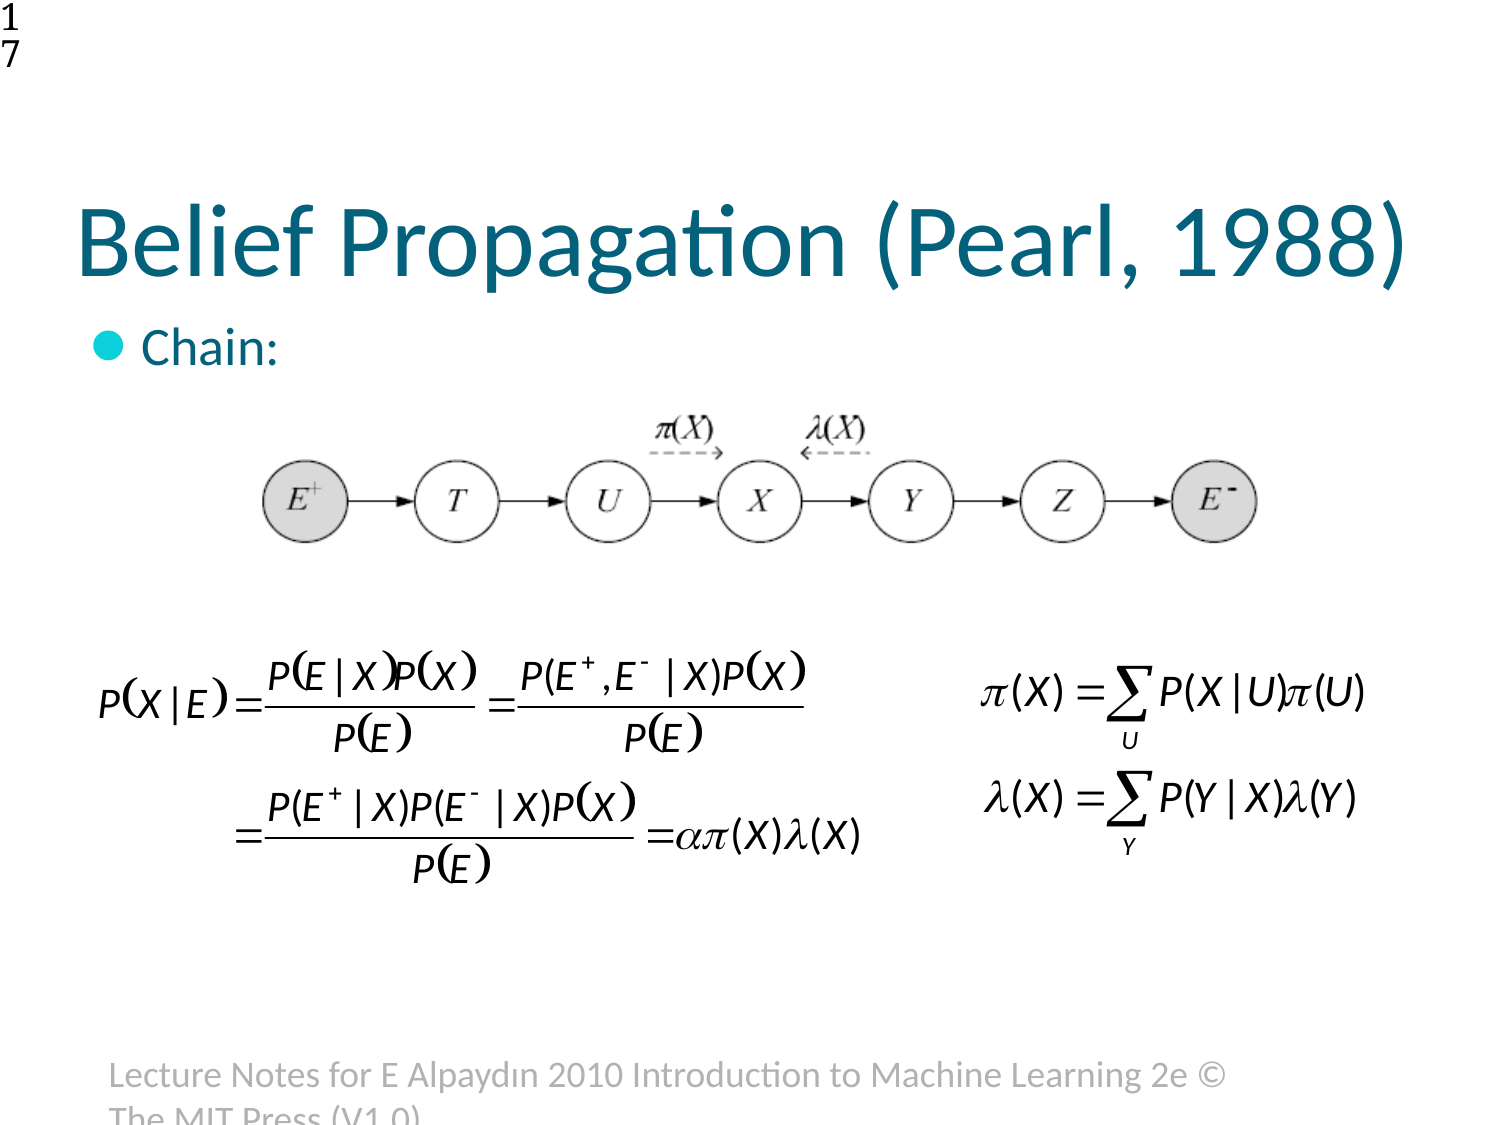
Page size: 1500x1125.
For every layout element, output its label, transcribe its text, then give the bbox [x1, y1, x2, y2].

chart [975, 659, 1373, 864]
picture [247, 398, 1272, 559]
chart [92, 644, 869, 900]
title Belief Propagation (Pearl, 1988) [75, 115, 1425, 303]
footer Lecture Notes for E Alpaydın 2010 Introduction to Machine Learning 2e © The MIT Press (V1.0) [93, 1042, 1254, 1103]
list Chain: [75, 317, 1425, 1038]
